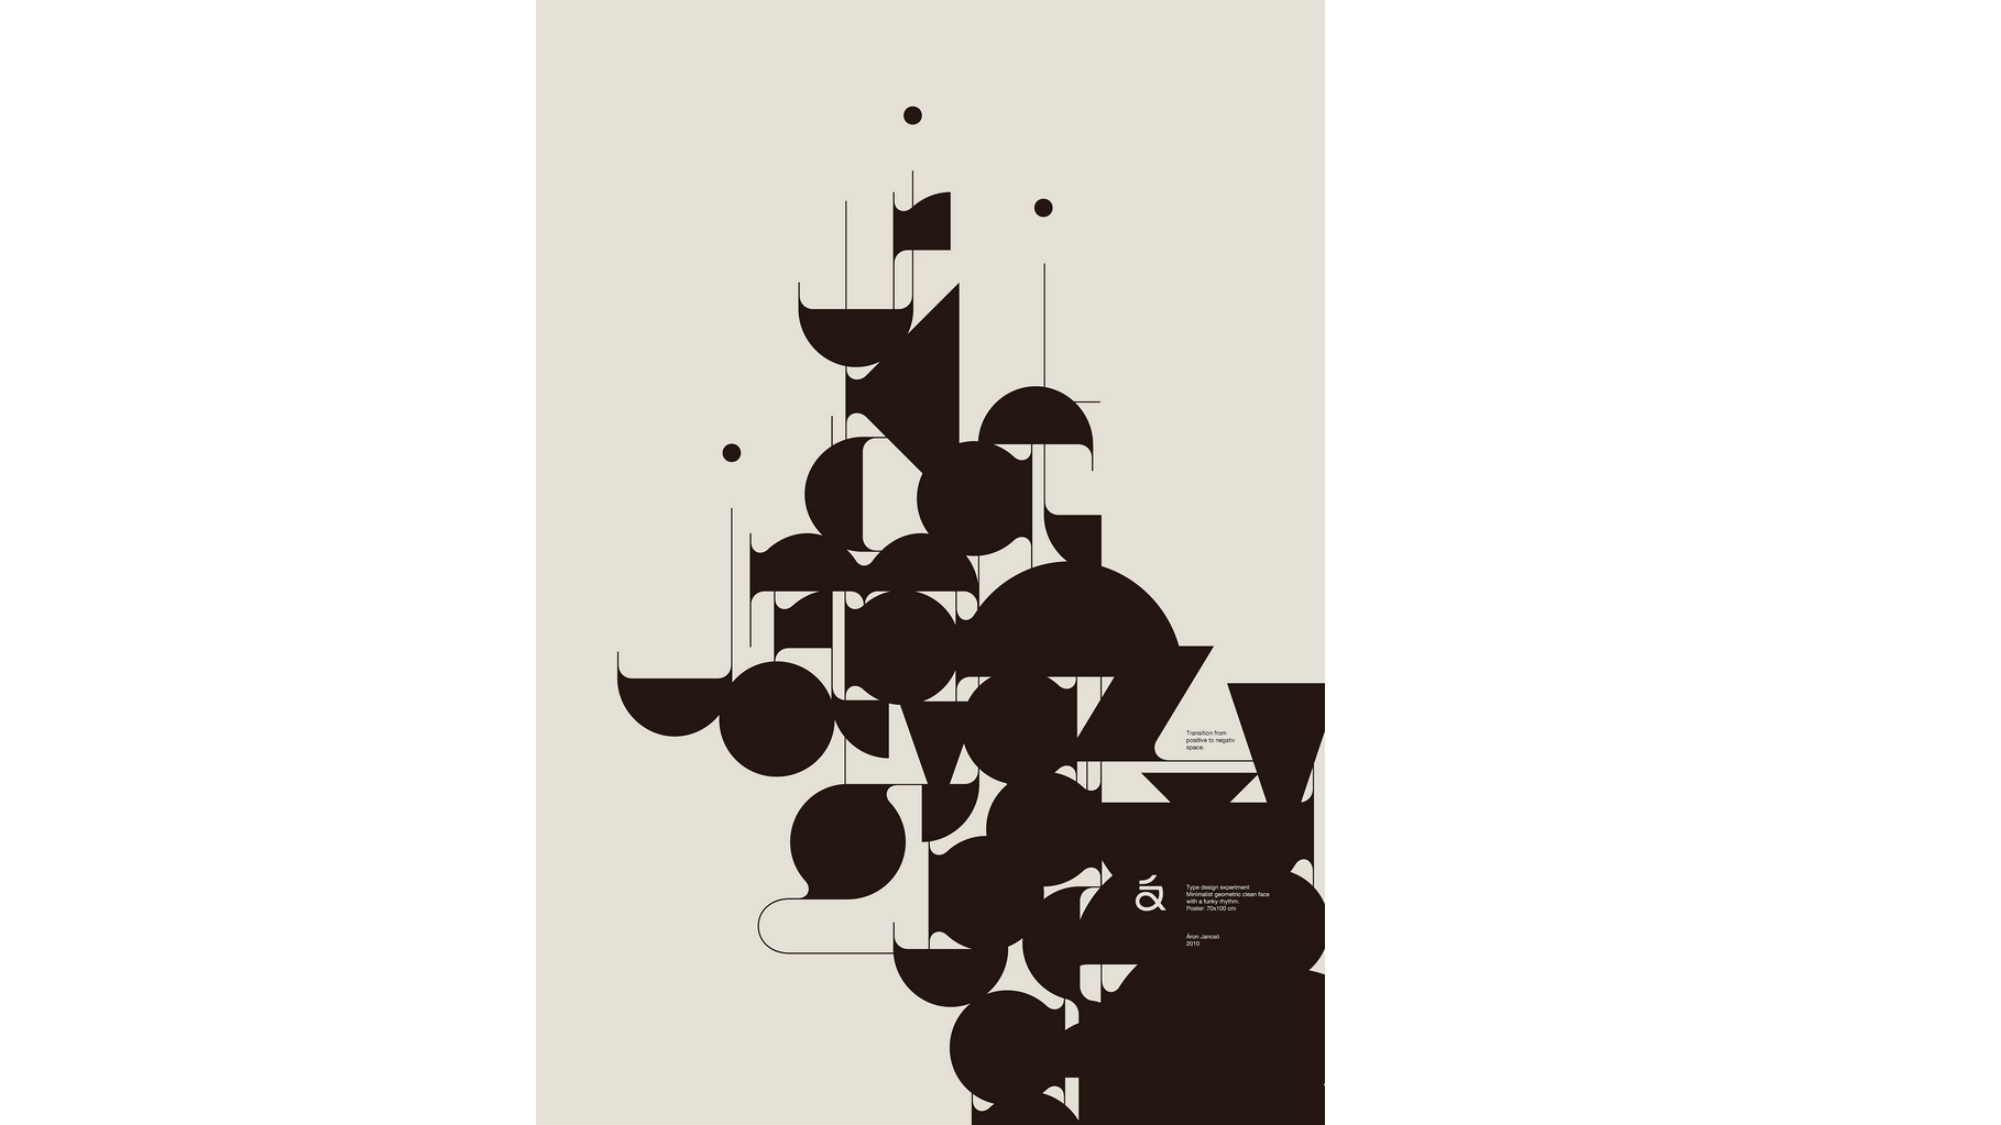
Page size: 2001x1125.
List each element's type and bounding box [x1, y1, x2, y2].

picture [536, 0, 1325, 1125]
